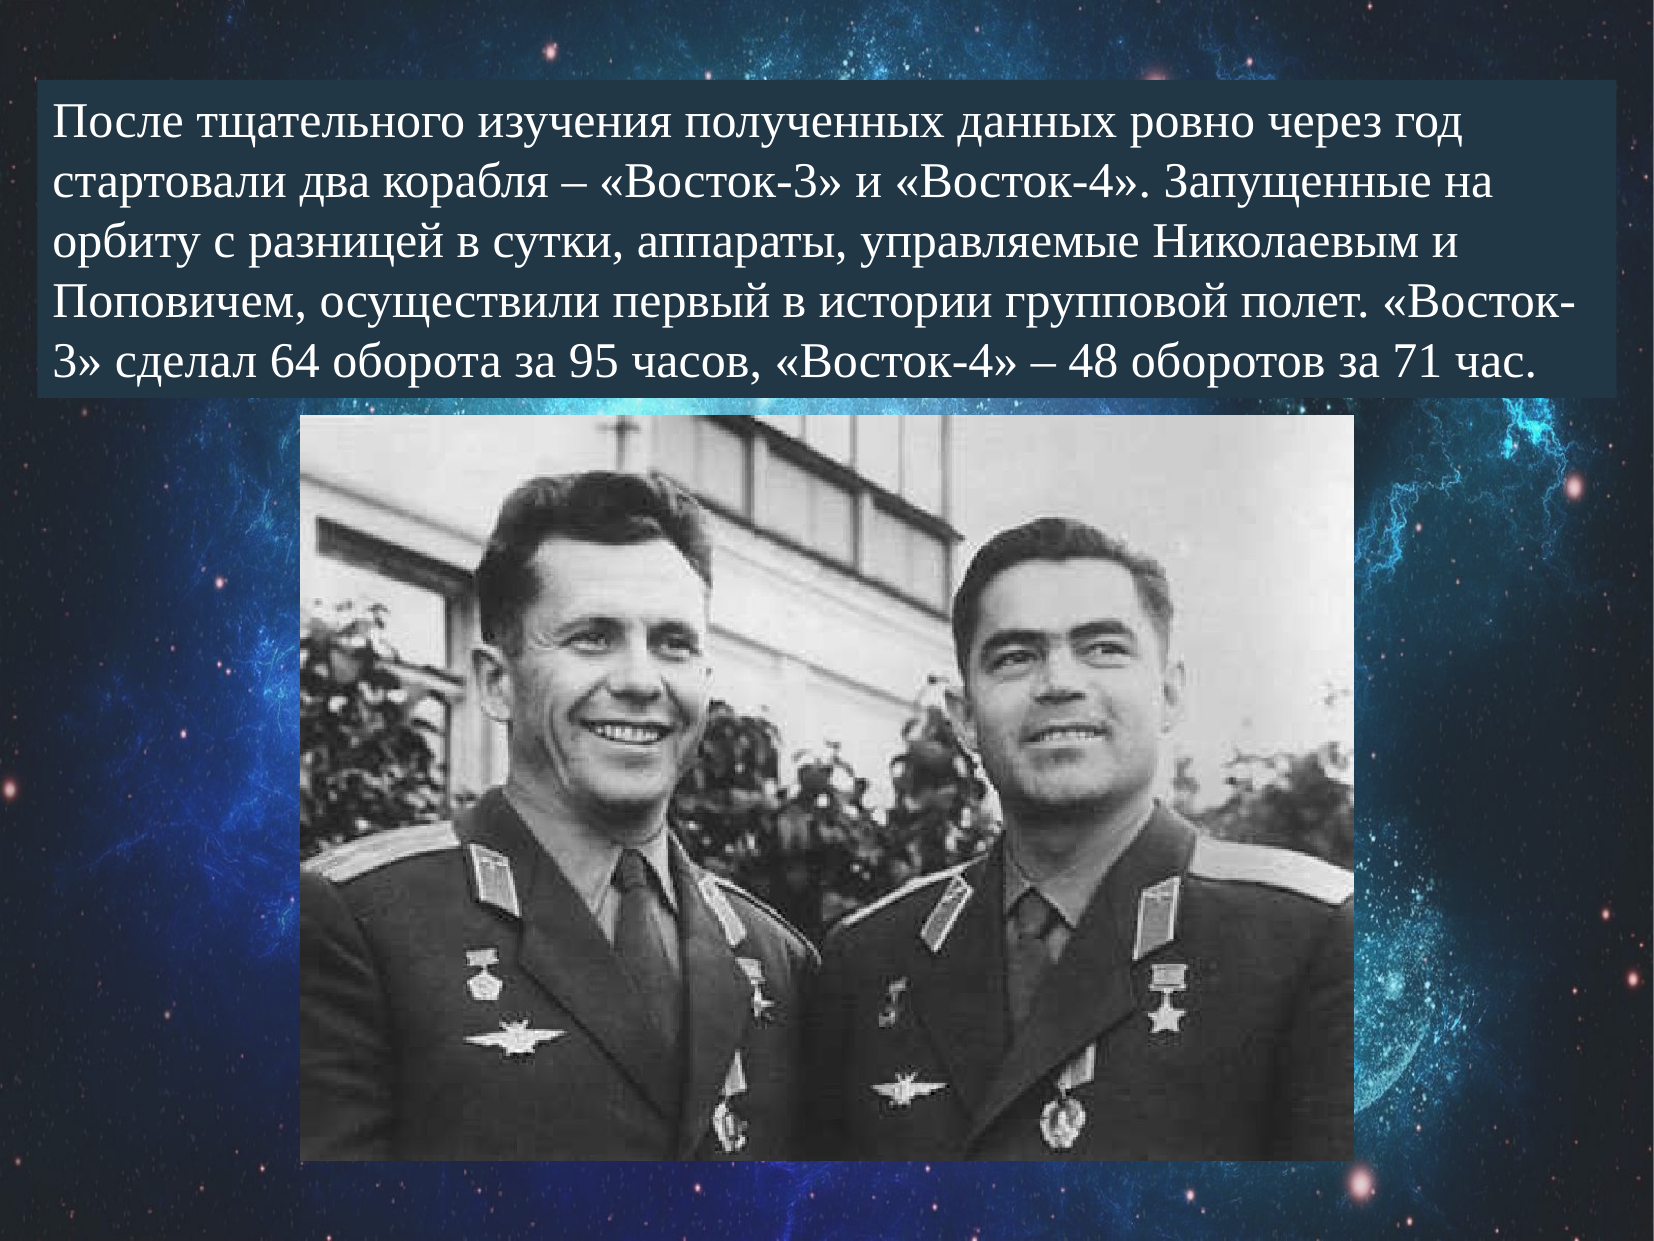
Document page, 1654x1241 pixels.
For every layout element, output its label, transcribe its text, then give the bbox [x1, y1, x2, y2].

text_box После тщательного изучения полученных данных ровно через год стартовали два корабля – «Восток-3» и «Восток-4». Запущенные на орбиту с разницей в сутки, аппараты, управляемые Николаевым и Поповичем, осуществили первый в истории групповой полет. «Восток-3» сделал 64 оборота за 95 часов, «Восток-4» – 48 оборотов за 71 час. [37, 79, 1617, 398]
picture [300, 415, 1354, 1161]
